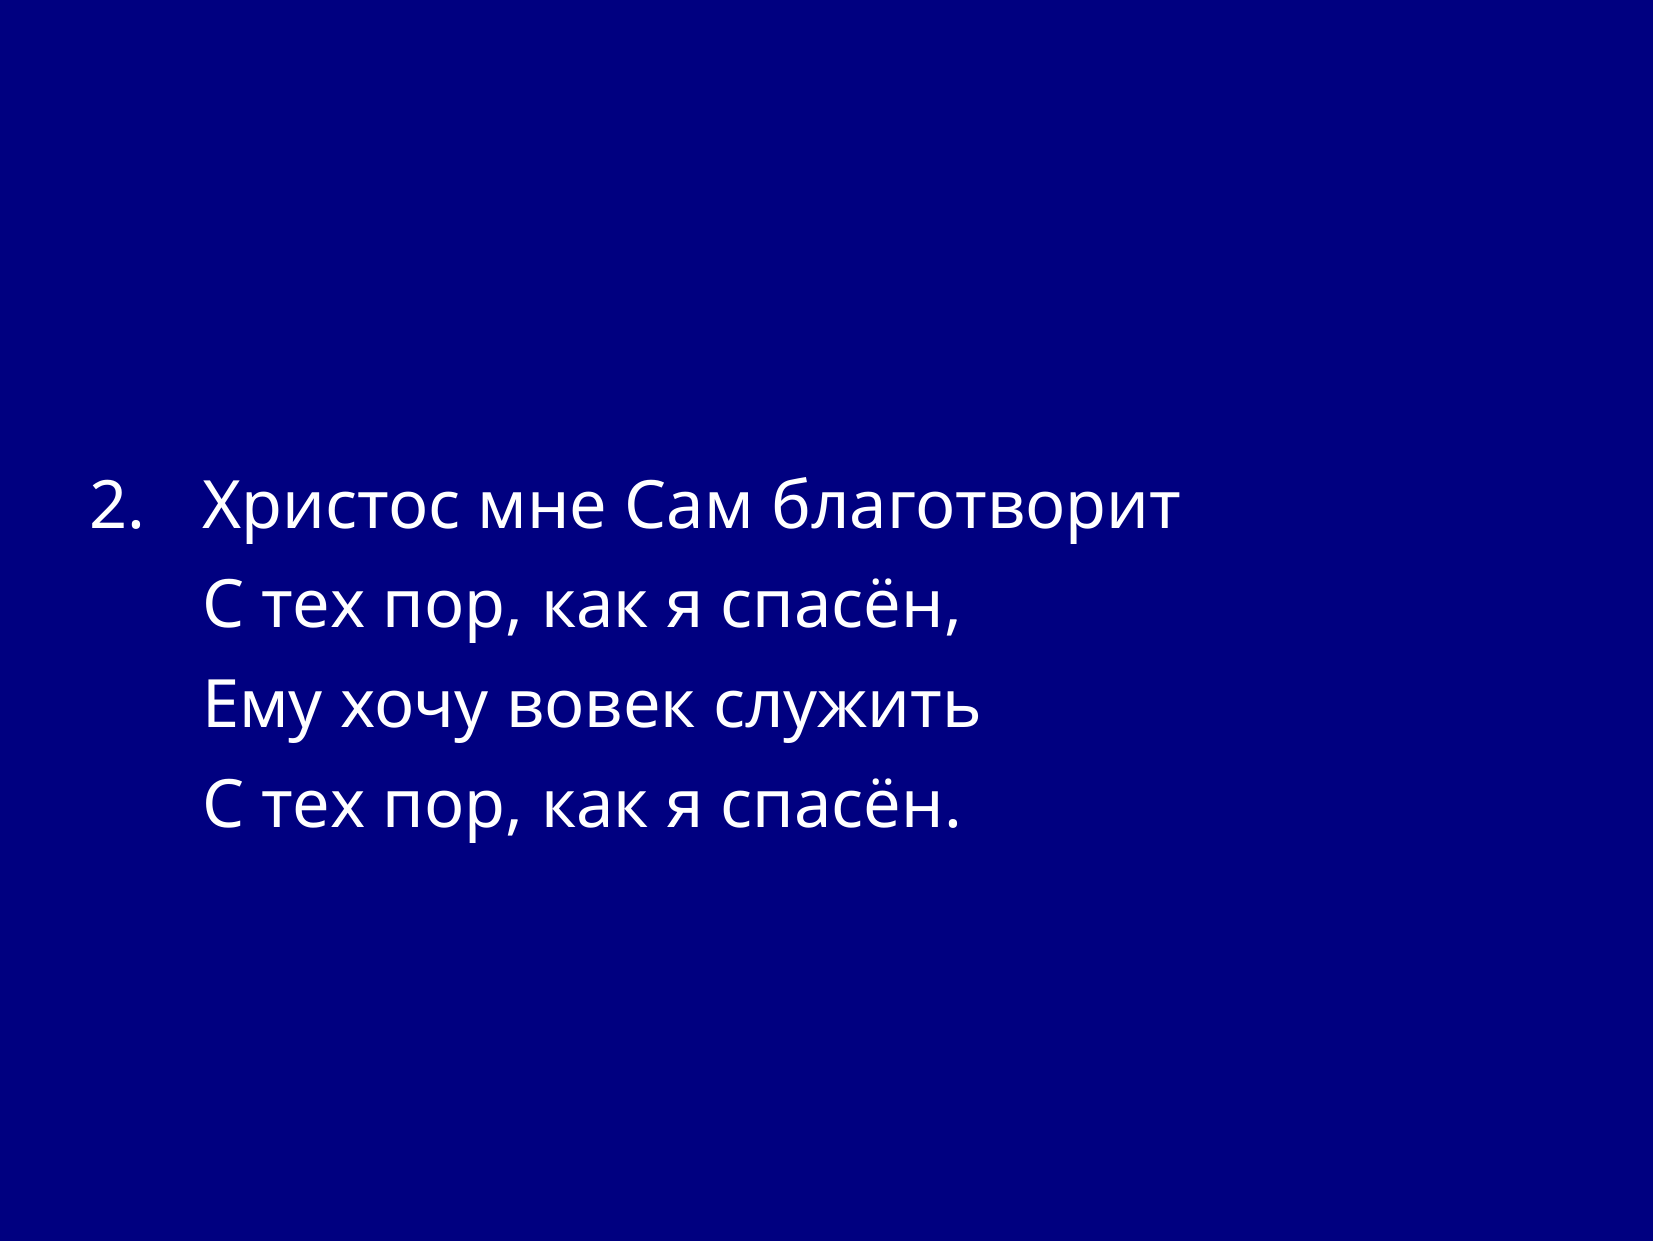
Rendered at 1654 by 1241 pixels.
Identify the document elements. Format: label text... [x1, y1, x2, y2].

text_box 2. Христос мне Сам благотворит С тех пор, как я спасён, Ему хочу вовек служить С тех пор, как я спасён. [75, 150, 1576, 1163]
